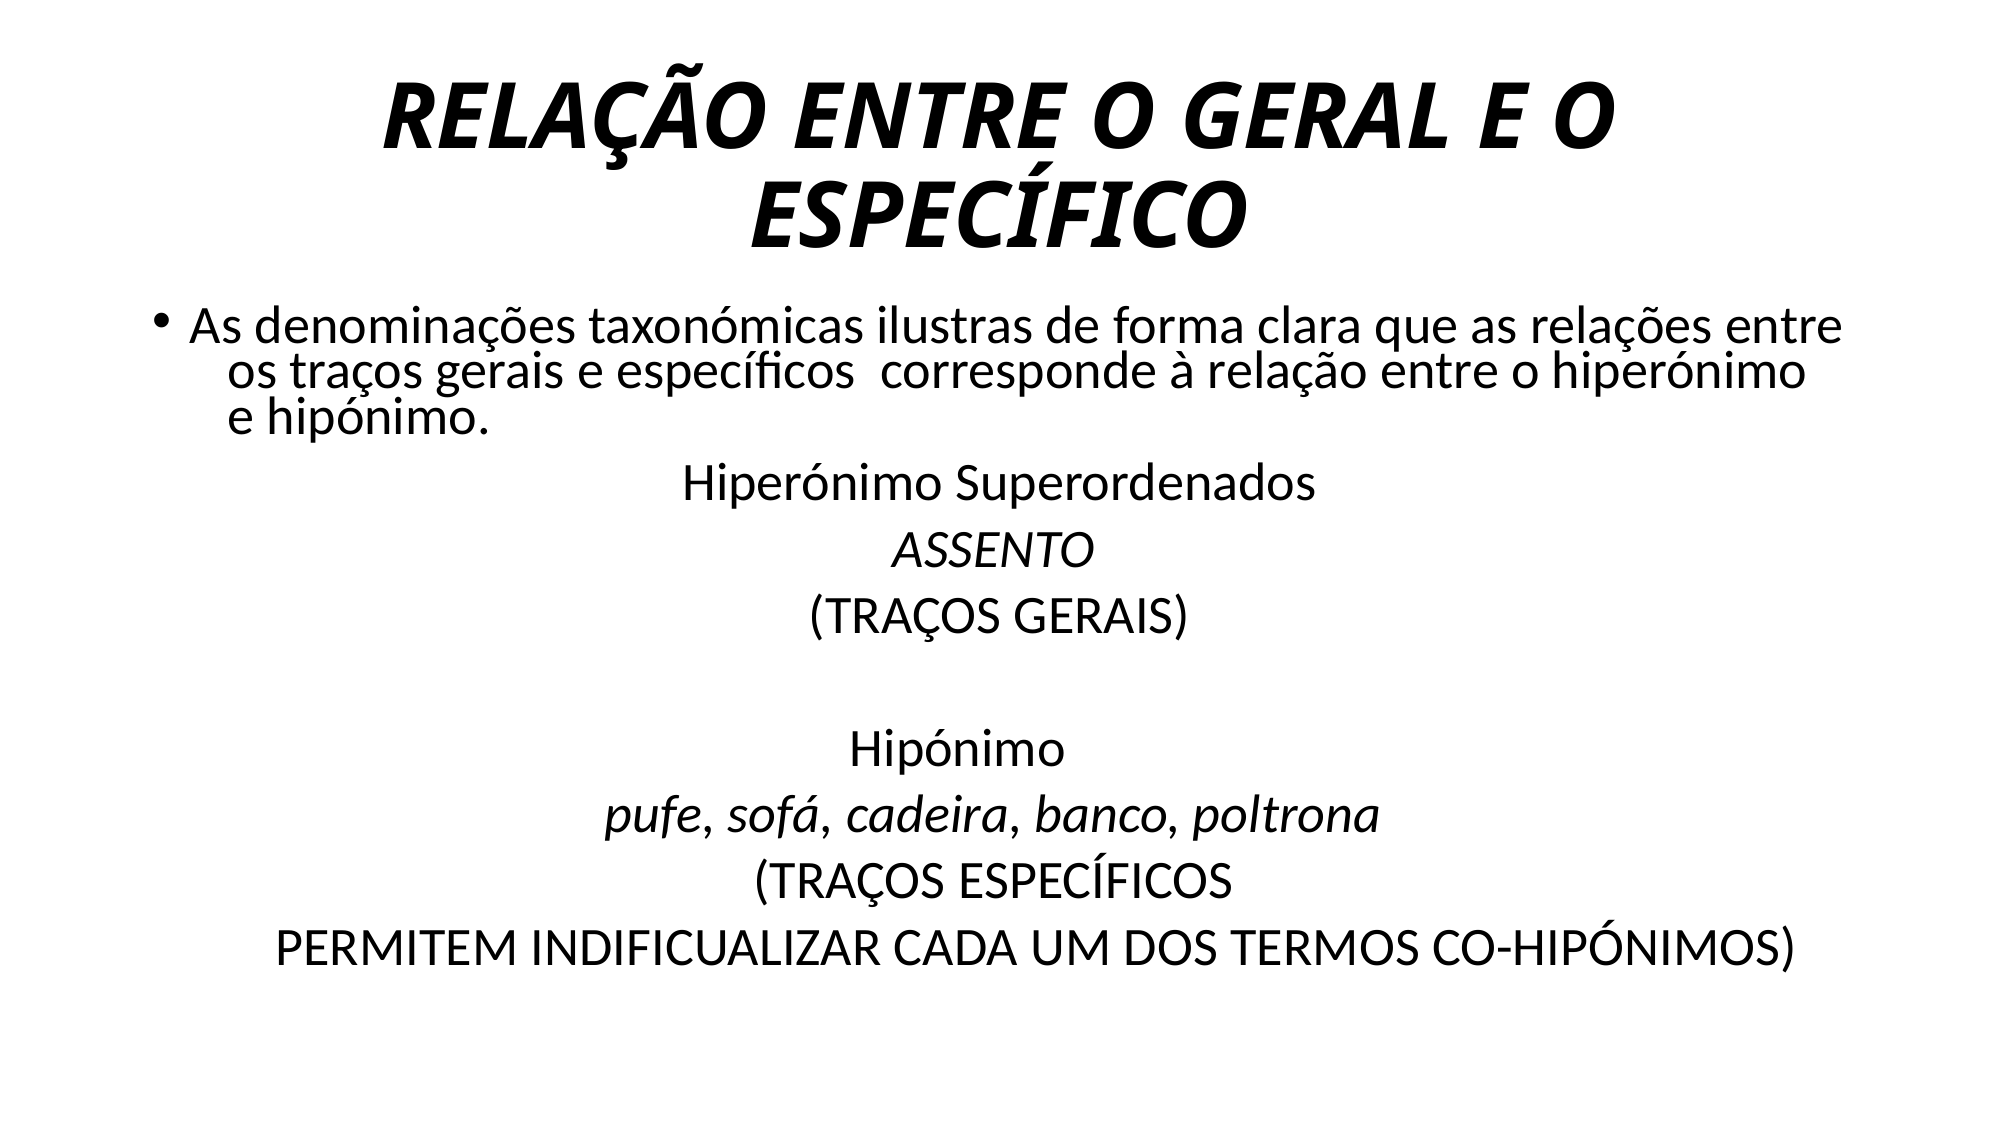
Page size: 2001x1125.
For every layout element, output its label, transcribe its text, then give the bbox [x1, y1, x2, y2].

title RELAÇÃO ENTRE O GERAL E O ESPECÍFICO [137, 59, 1863, 278]
list As denominações taxonómicas ilustras de forma clara que as relações entre os traços gerais e específicos corresponde à relação entre o hiperónimo e hipónimo. Hiperónimo Superordenados ASSENTO (TRAÇOS GERAIS) Hipónimo pufe, sofá, cadeira, banco, poltrona (TRAÇOS ESPECÍFICOS PERMITEM INDIFICUALIZAR CADA UM DOS TERMOS CO-HIPÓNIMOS) [137, 299, 1863, 1014]
